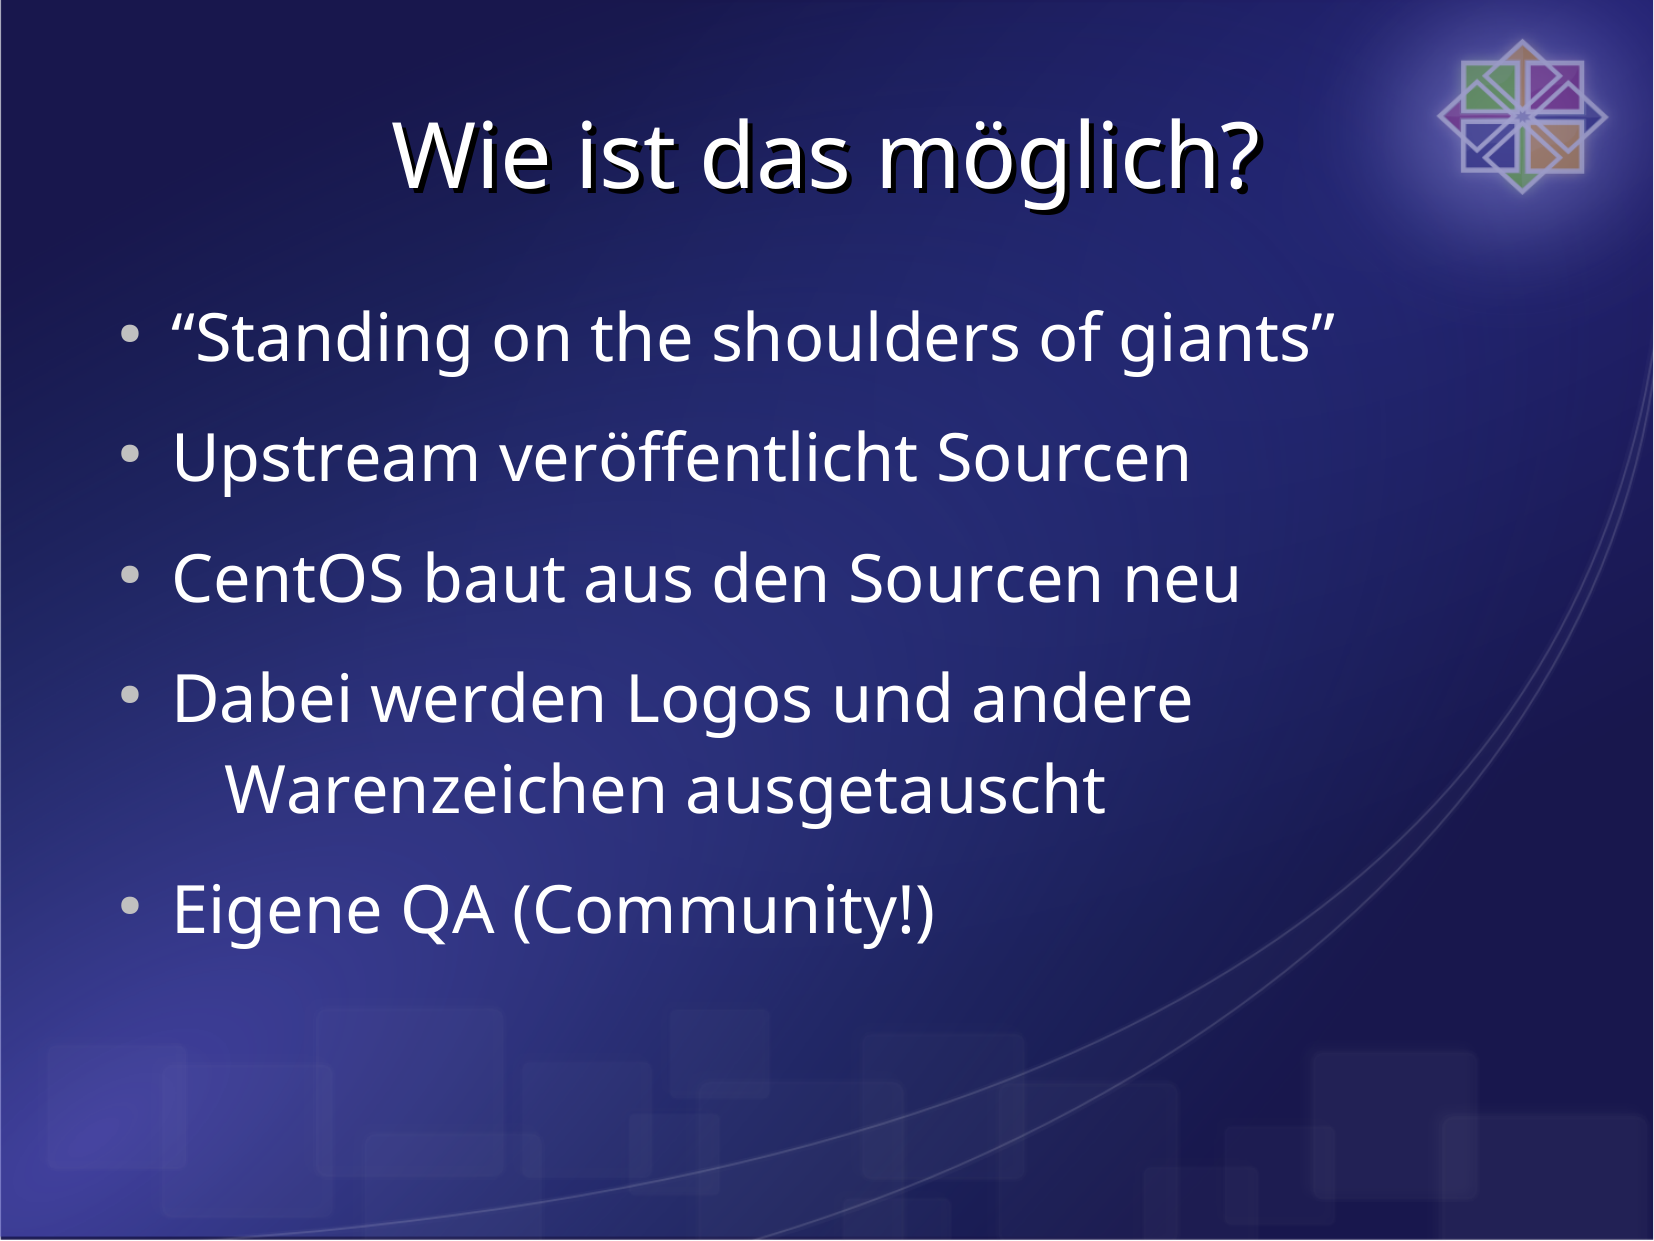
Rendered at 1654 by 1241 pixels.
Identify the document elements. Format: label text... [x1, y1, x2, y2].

picture [0, 0, 1654, 1241]
list “Standing on the shoulders of giants” Upstream veröffentlicht Sourcen CentOS baut aus den Sourcen neu Dabei werden Logos und andere Warenzeichen ausgetauscht Eigene QA (Community!) [82, 290, 1571, 1095]
title Wie ist das möglich? [82, 56, 1571, 250]
